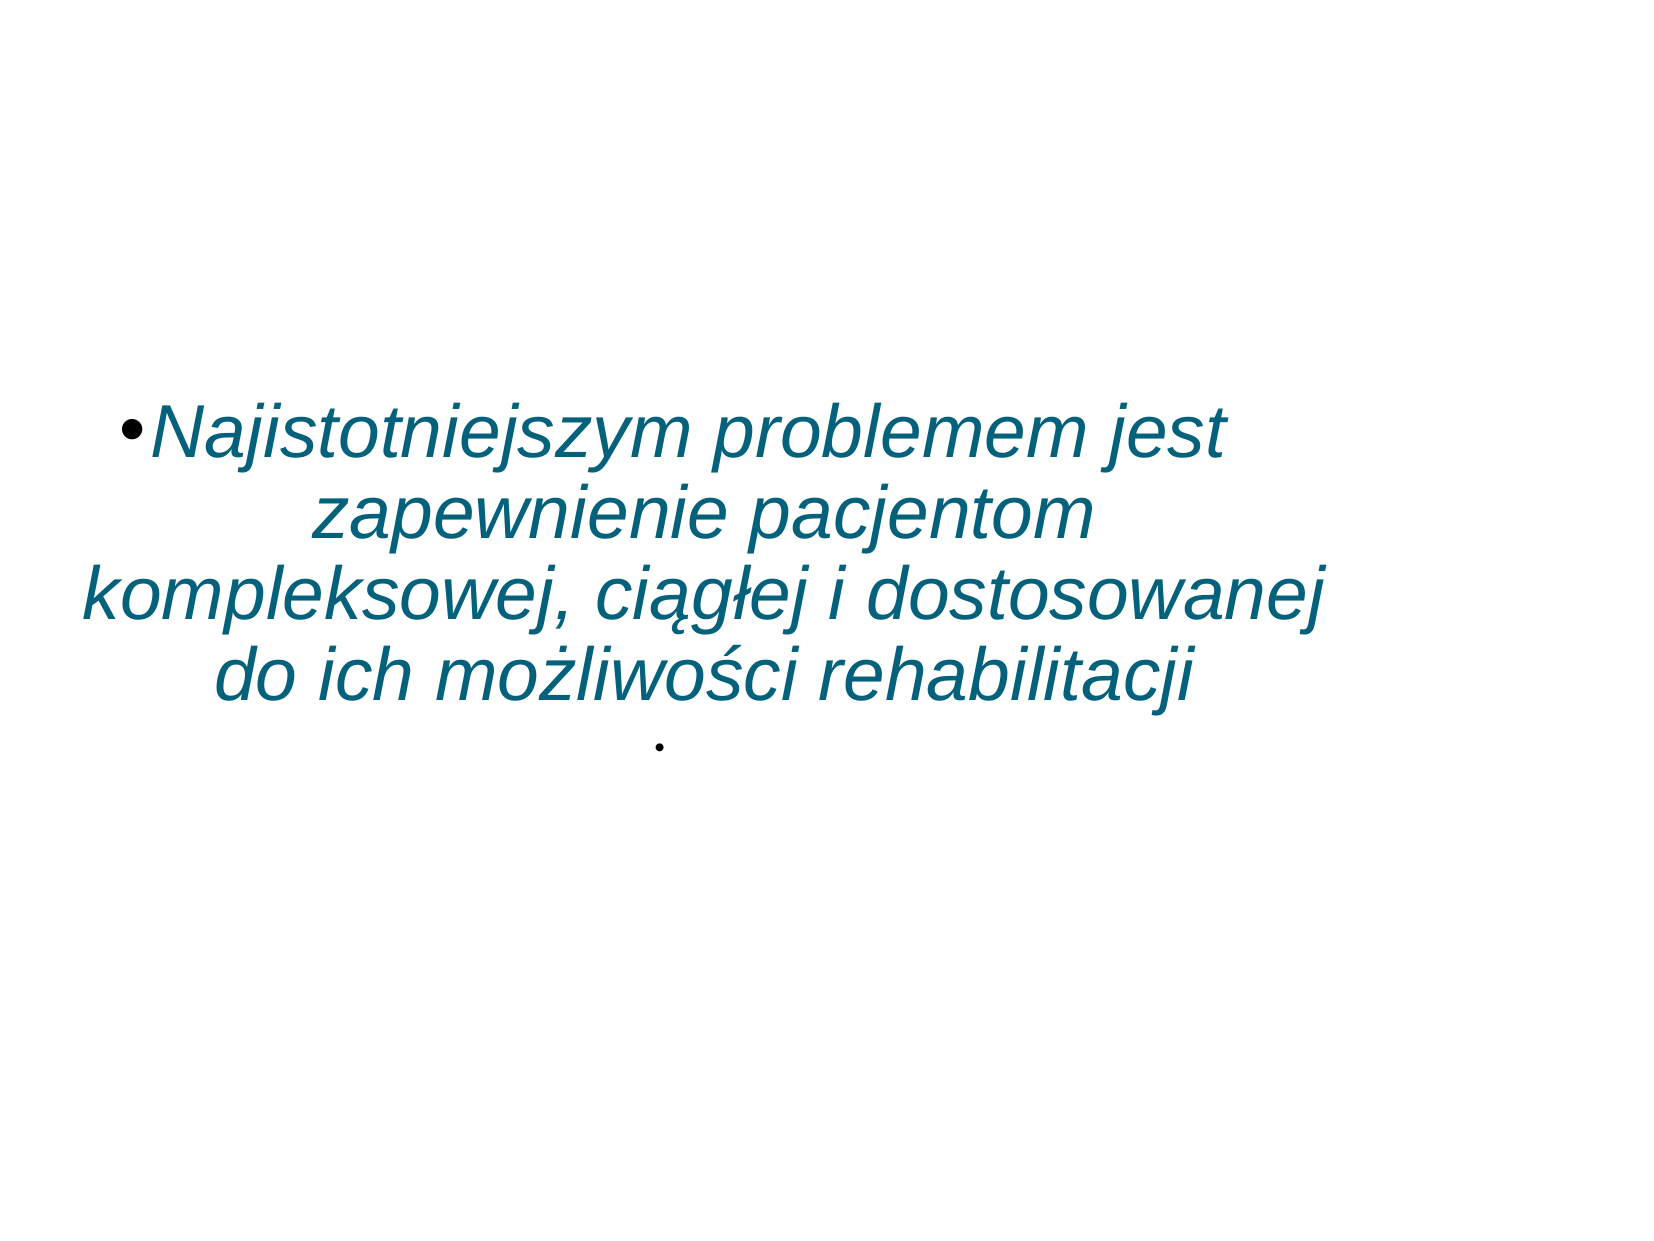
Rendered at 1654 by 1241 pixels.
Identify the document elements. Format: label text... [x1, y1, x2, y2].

subtitle Najistotniejszym problemem jest zapewnienie pacjentom kompleksowej, ciągłej i dostosowanej do ich możliwości rehabilitacji [0, 49, 1347, 1109]
